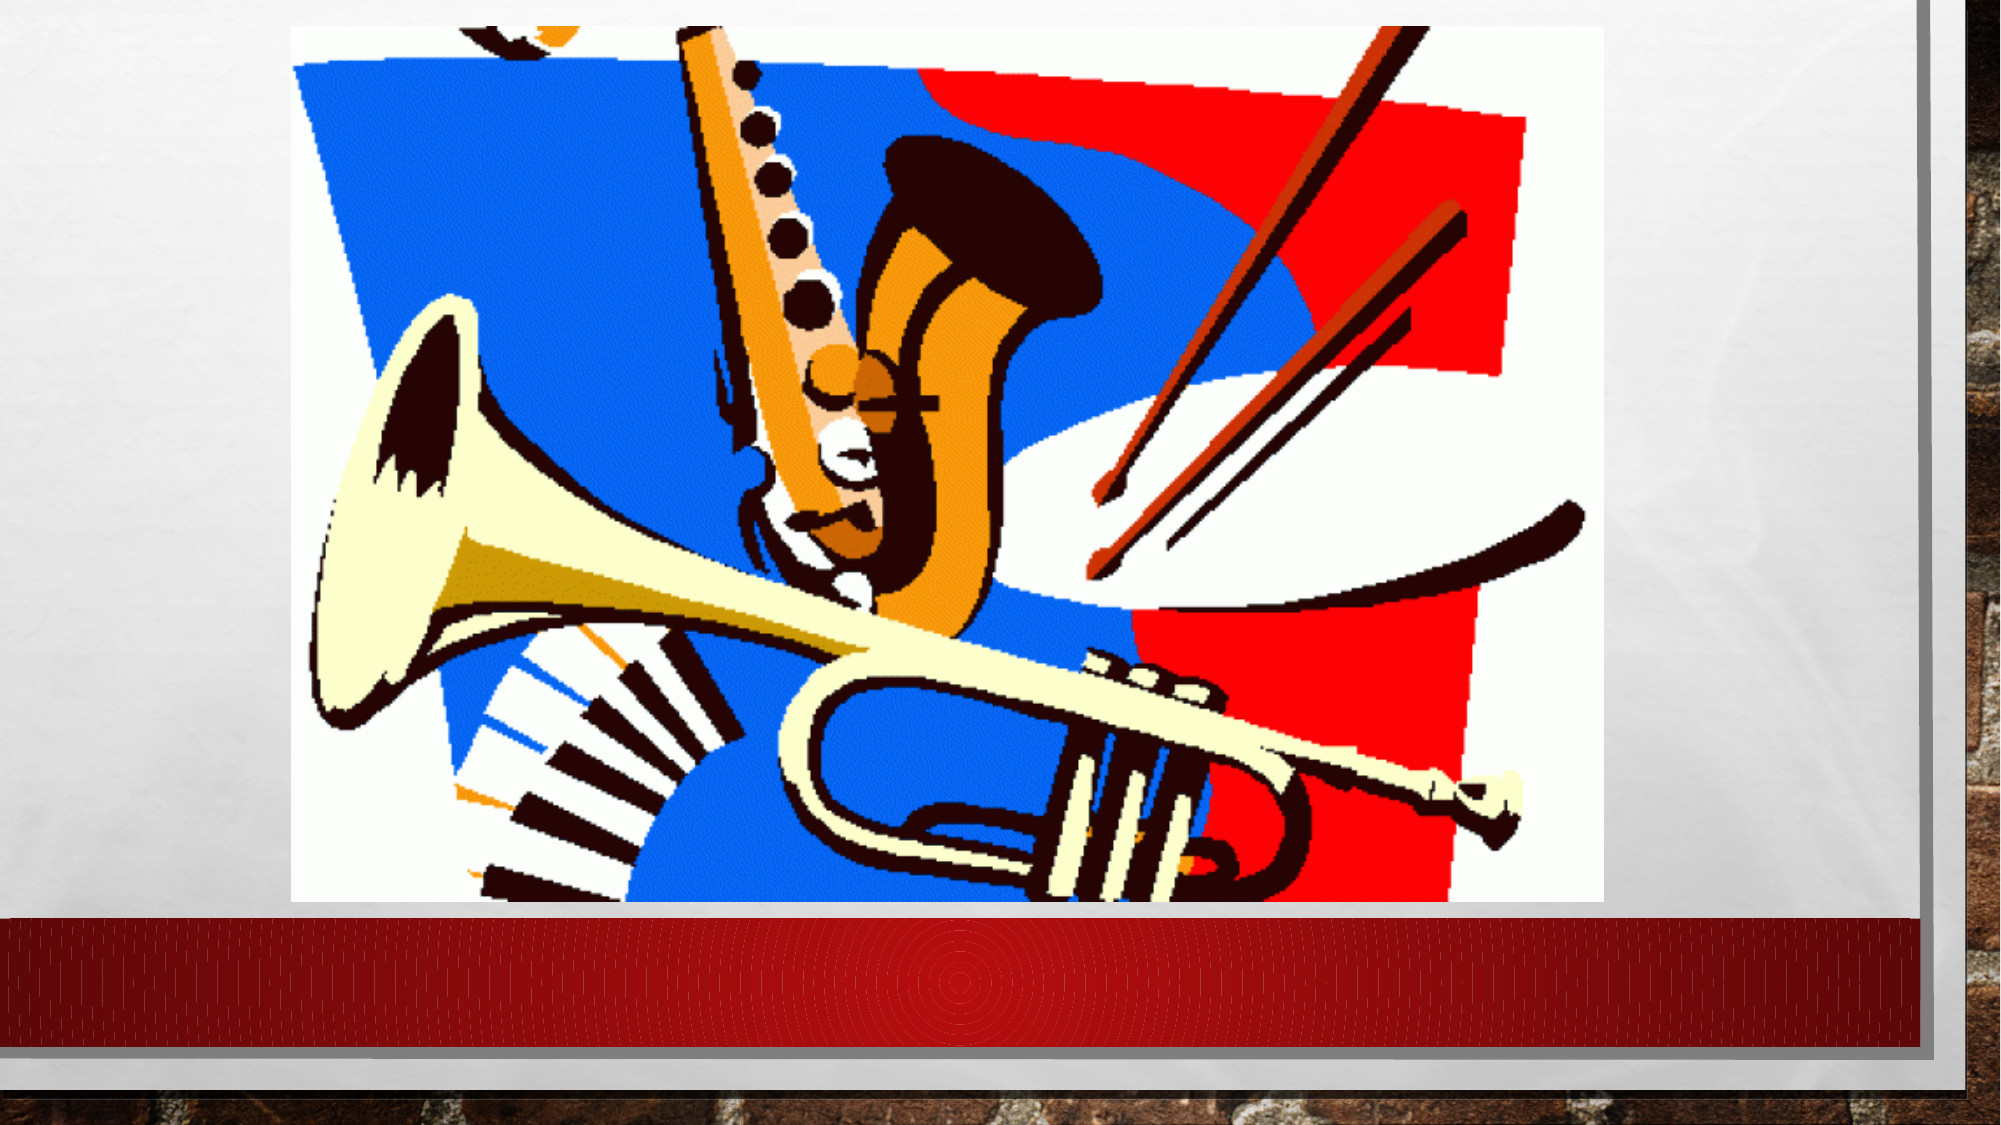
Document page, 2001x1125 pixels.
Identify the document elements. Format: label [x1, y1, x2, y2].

picture [291, 26, 1604, 902]
